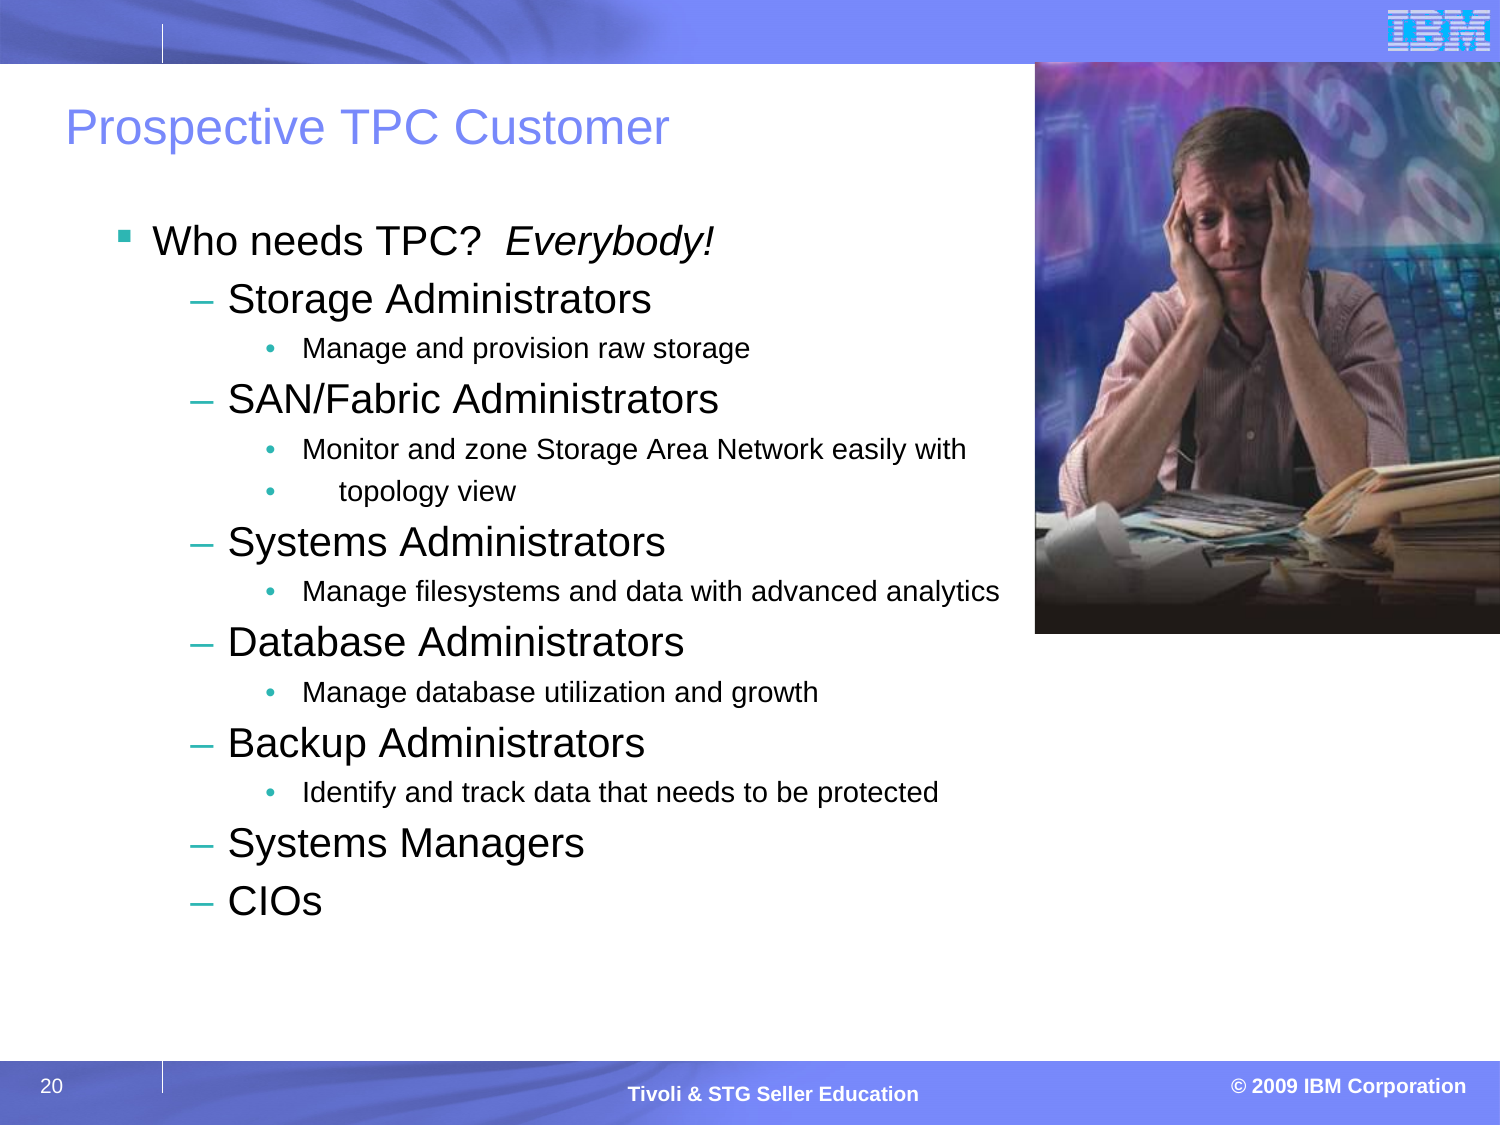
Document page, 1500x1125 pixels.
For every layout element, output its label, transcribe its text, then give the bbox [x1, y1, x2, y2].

picture [0, 1061, 1500, 1125]
picture [0, 0, 1500, 634]
text_box 1 [25, 1066, 101, 1120]
list Who needs TPC? Everybody! Storage Administrators Manage and provision raw storage SAN/Fabric Administrators Monitor and zone Storage Area Network easily with topology view Systems Administrators Manage filesystems and data with advanced analytics Database Administrators Manage database utilization and growth Backup Administrators Identify and track data that needs to be protected Systems Managers CIOs [99, 212, 1376, 1022]
title Prospective TPC Customer [50, 80, 1034, 163]
